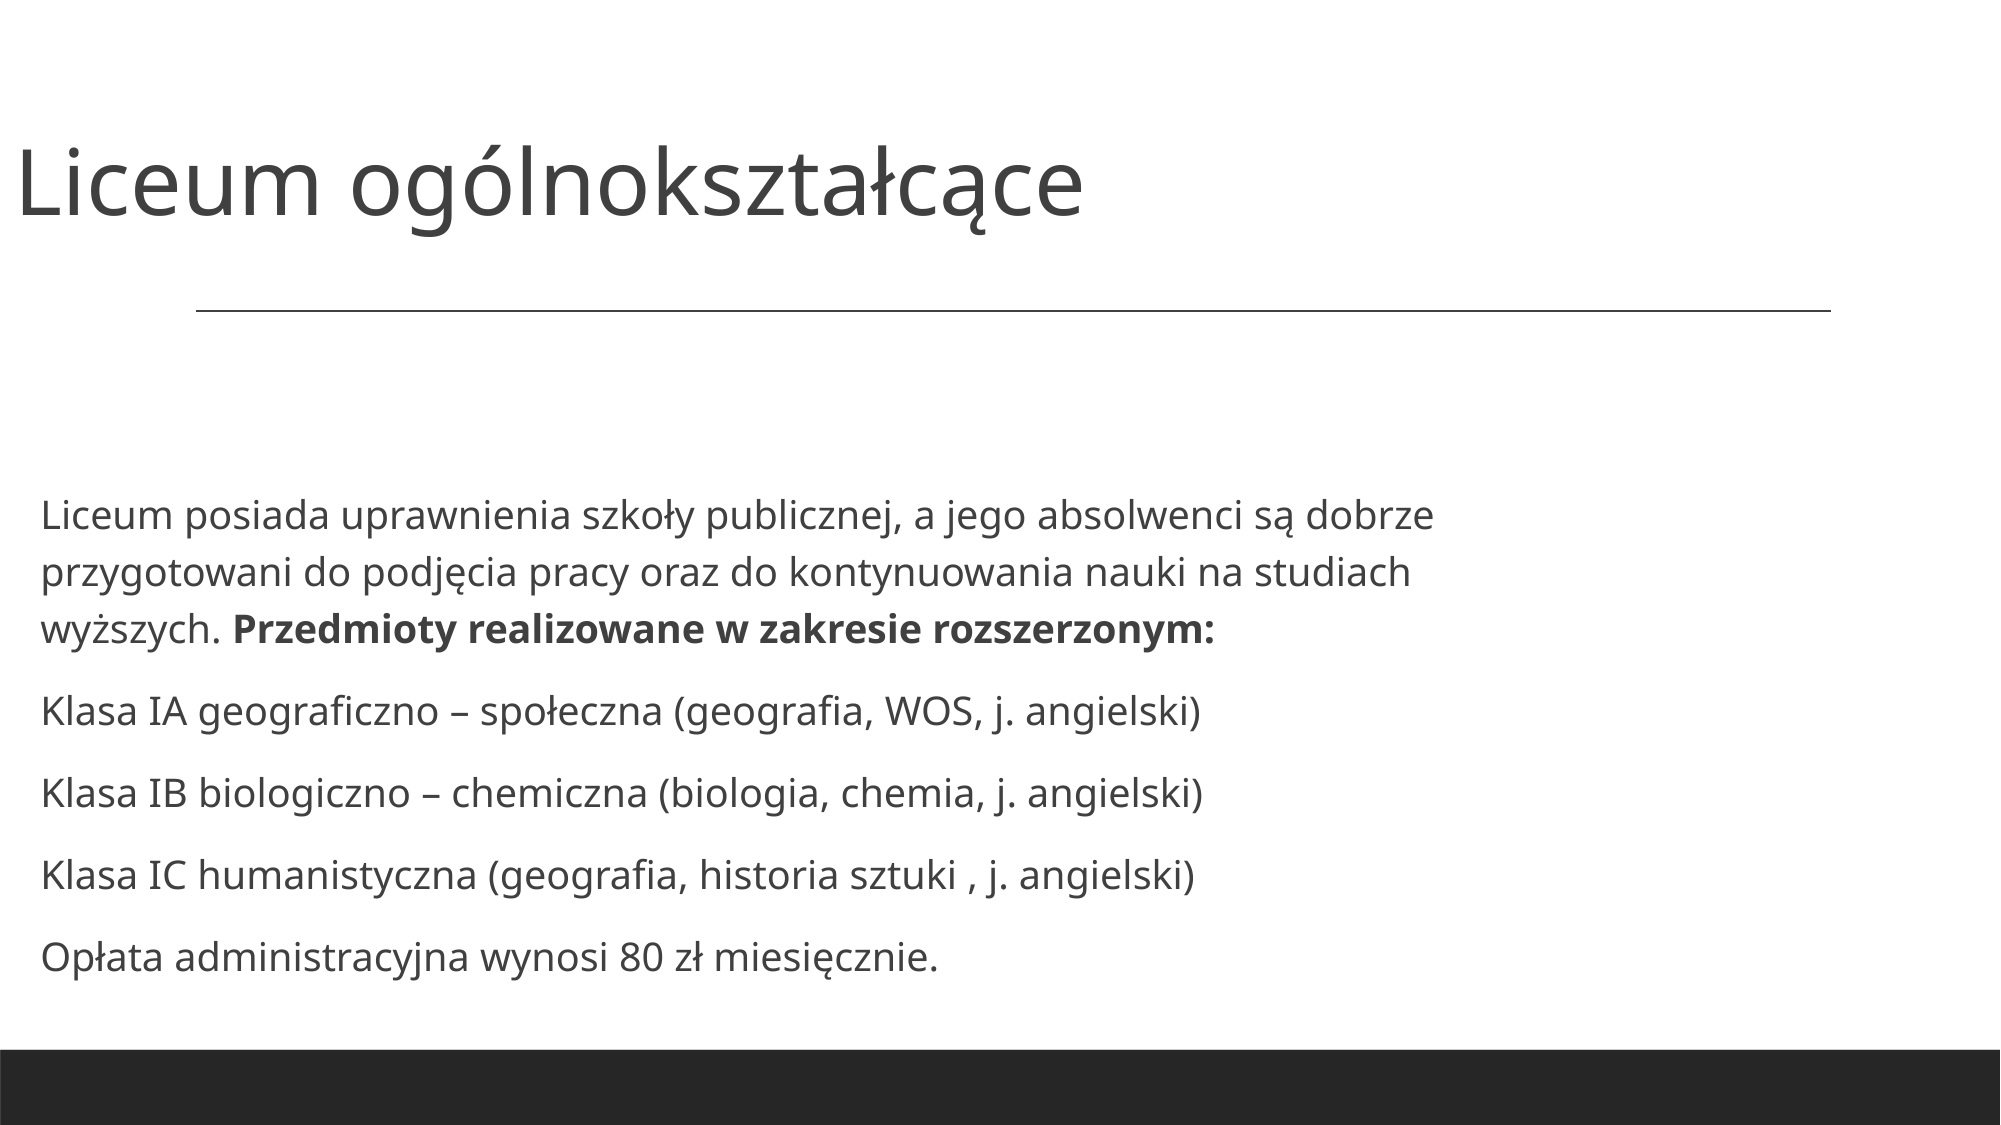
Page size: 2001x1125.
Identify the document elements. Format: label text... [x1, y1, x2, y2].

list Liceum posiada uprawnienia szkoły publicznej, a jego absolwenci są dobrze przygotowani do podjęcia pracy oraz do kontynuowania nauki na studiach wyższych. Przedmioty realizowane w zakresie rozszerzonym: Klasa IA geograficzno – społeczna (geografia, WOS, j. angielski) Klasa IB biologiczno – chemiczna (biologia, chemia, j. angielski) Klasa IC humanistyczna (geografia, historia sztuki , j. angielski) Opłata administracyjna wynosi 80 zł miesięcznie. [10, 473, 1595, 1013]
title Liceum ogólnokształcące [0, 128, 1404, 473]
